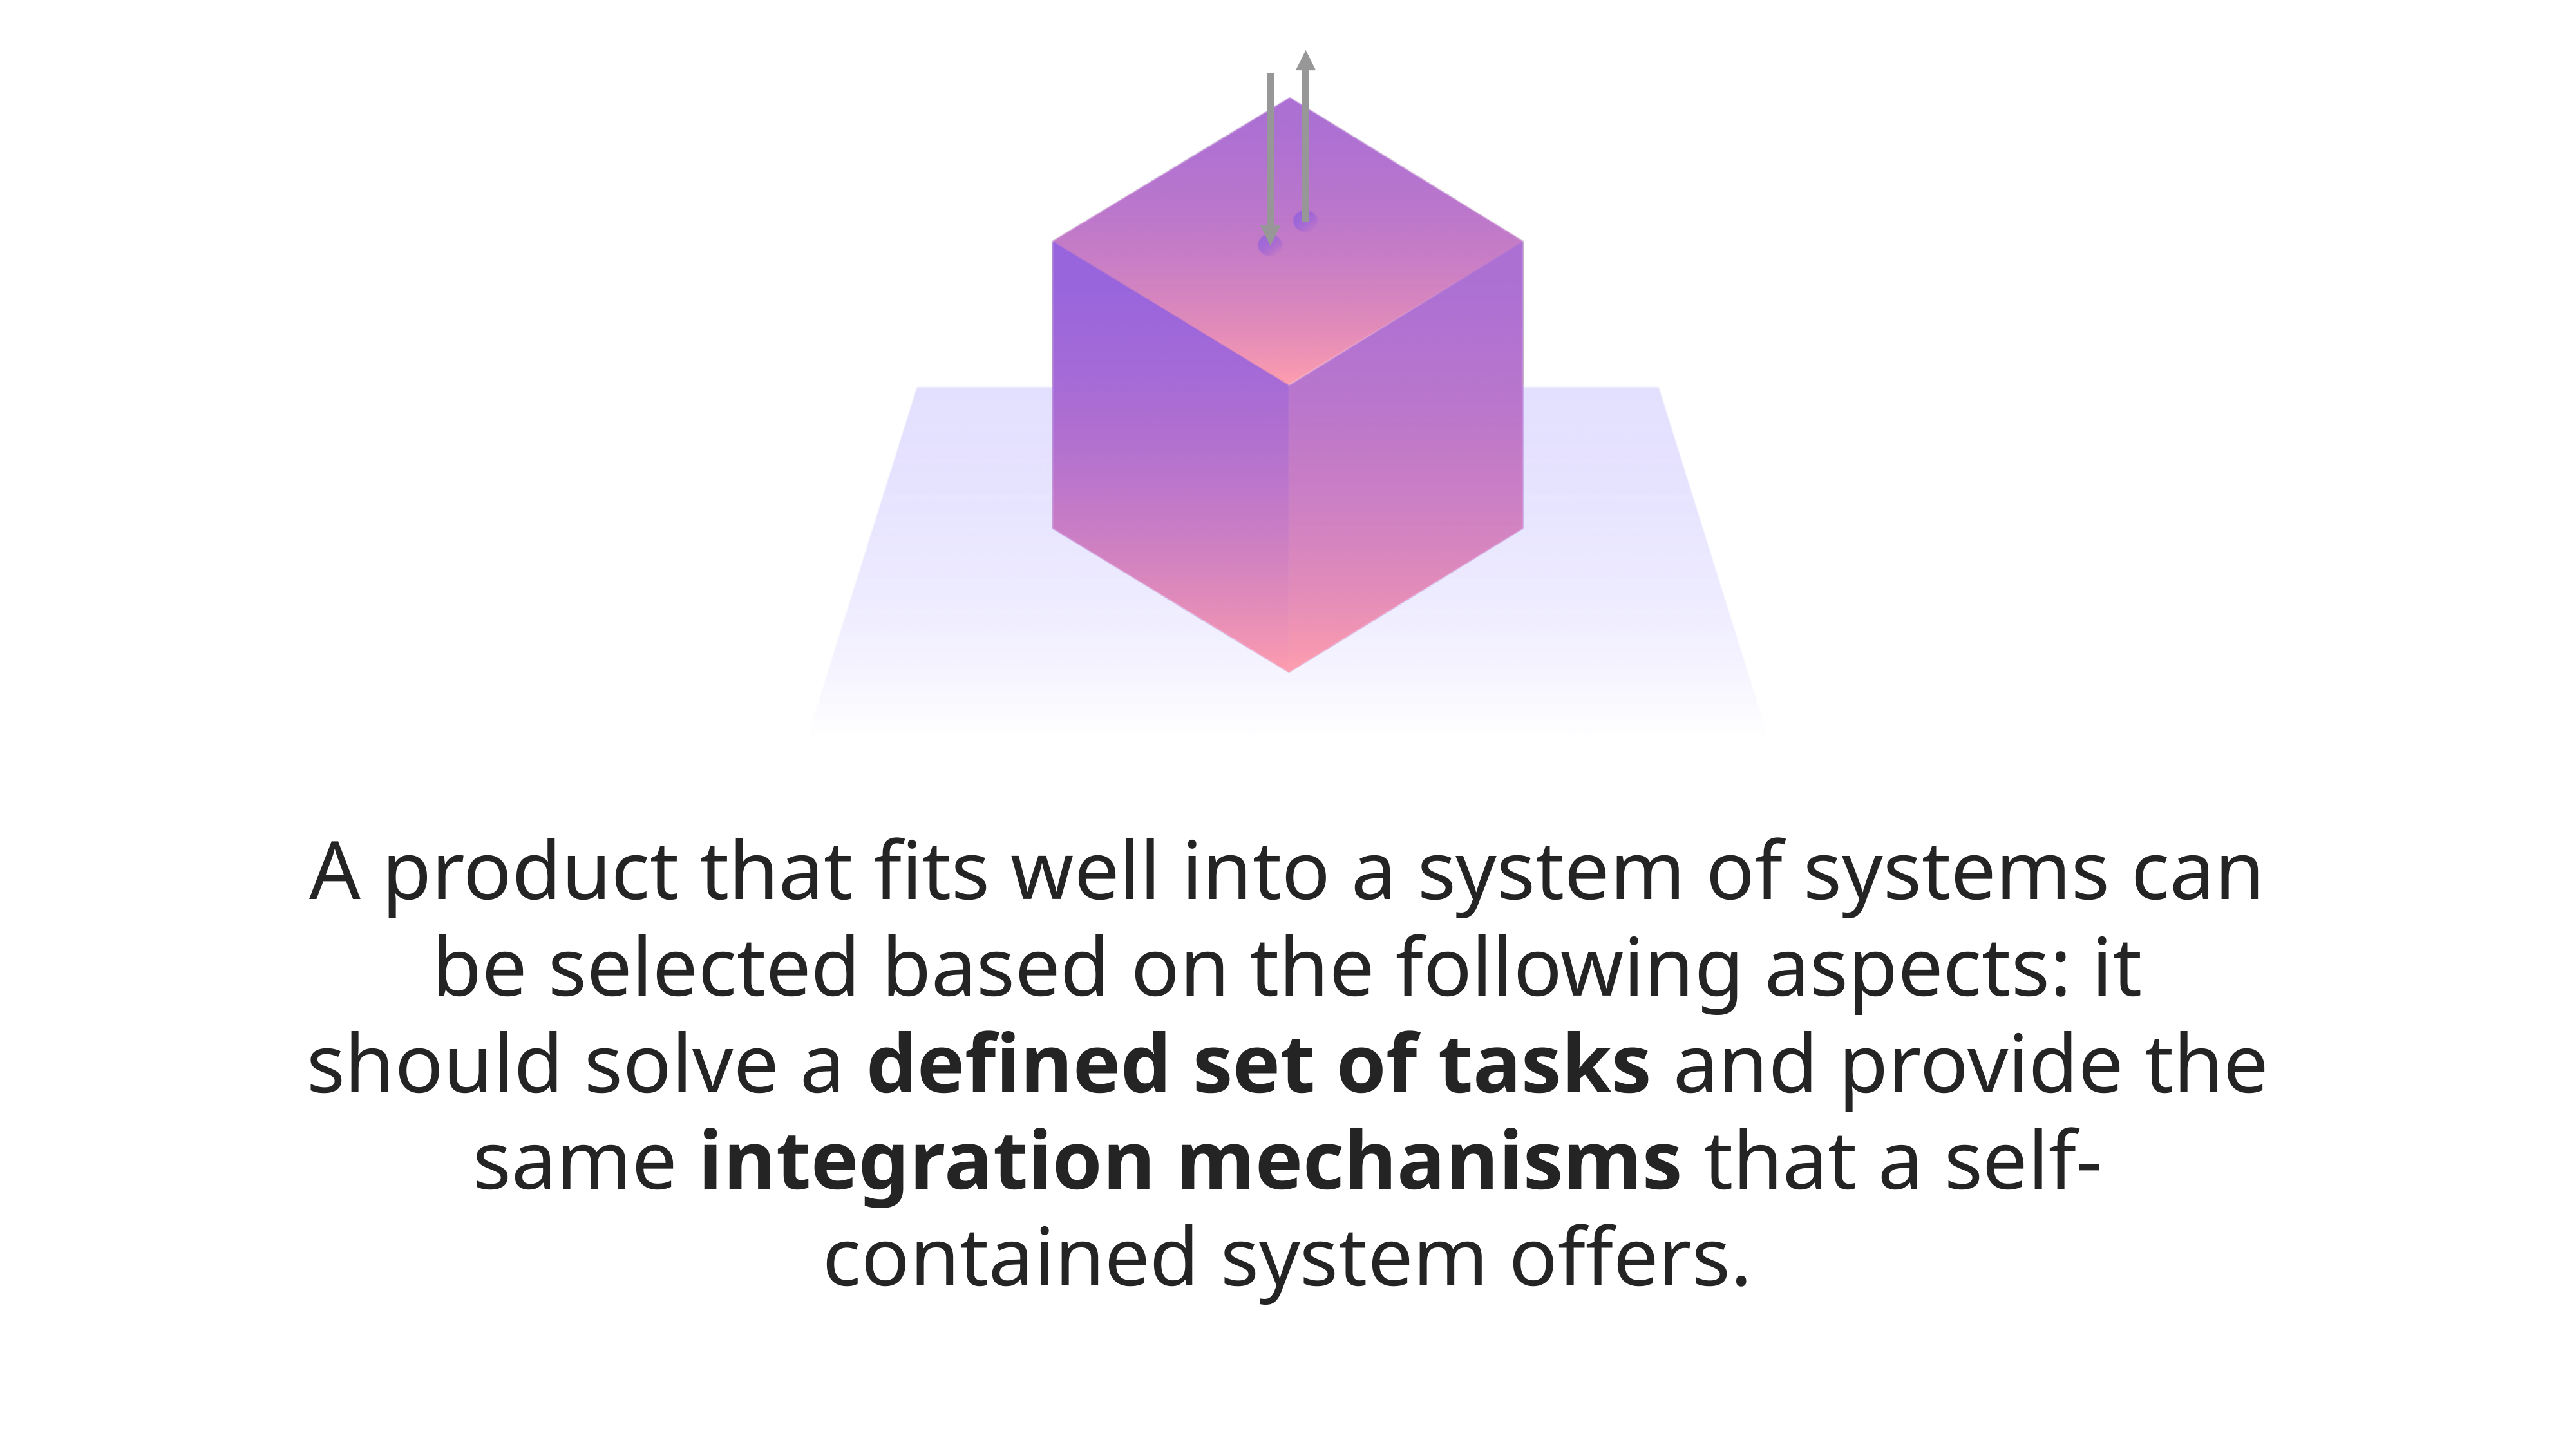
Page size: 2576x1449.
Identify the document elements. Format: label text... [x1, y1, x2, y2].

picture [806, 97, 1770, 741]
list A product that fits well into a system of systems can be selected based on the following aspects: it should solve a defined set of tasks and provide the same integration mechanisms that a self-contained system offers. [301, 775, 2275, 1345]
